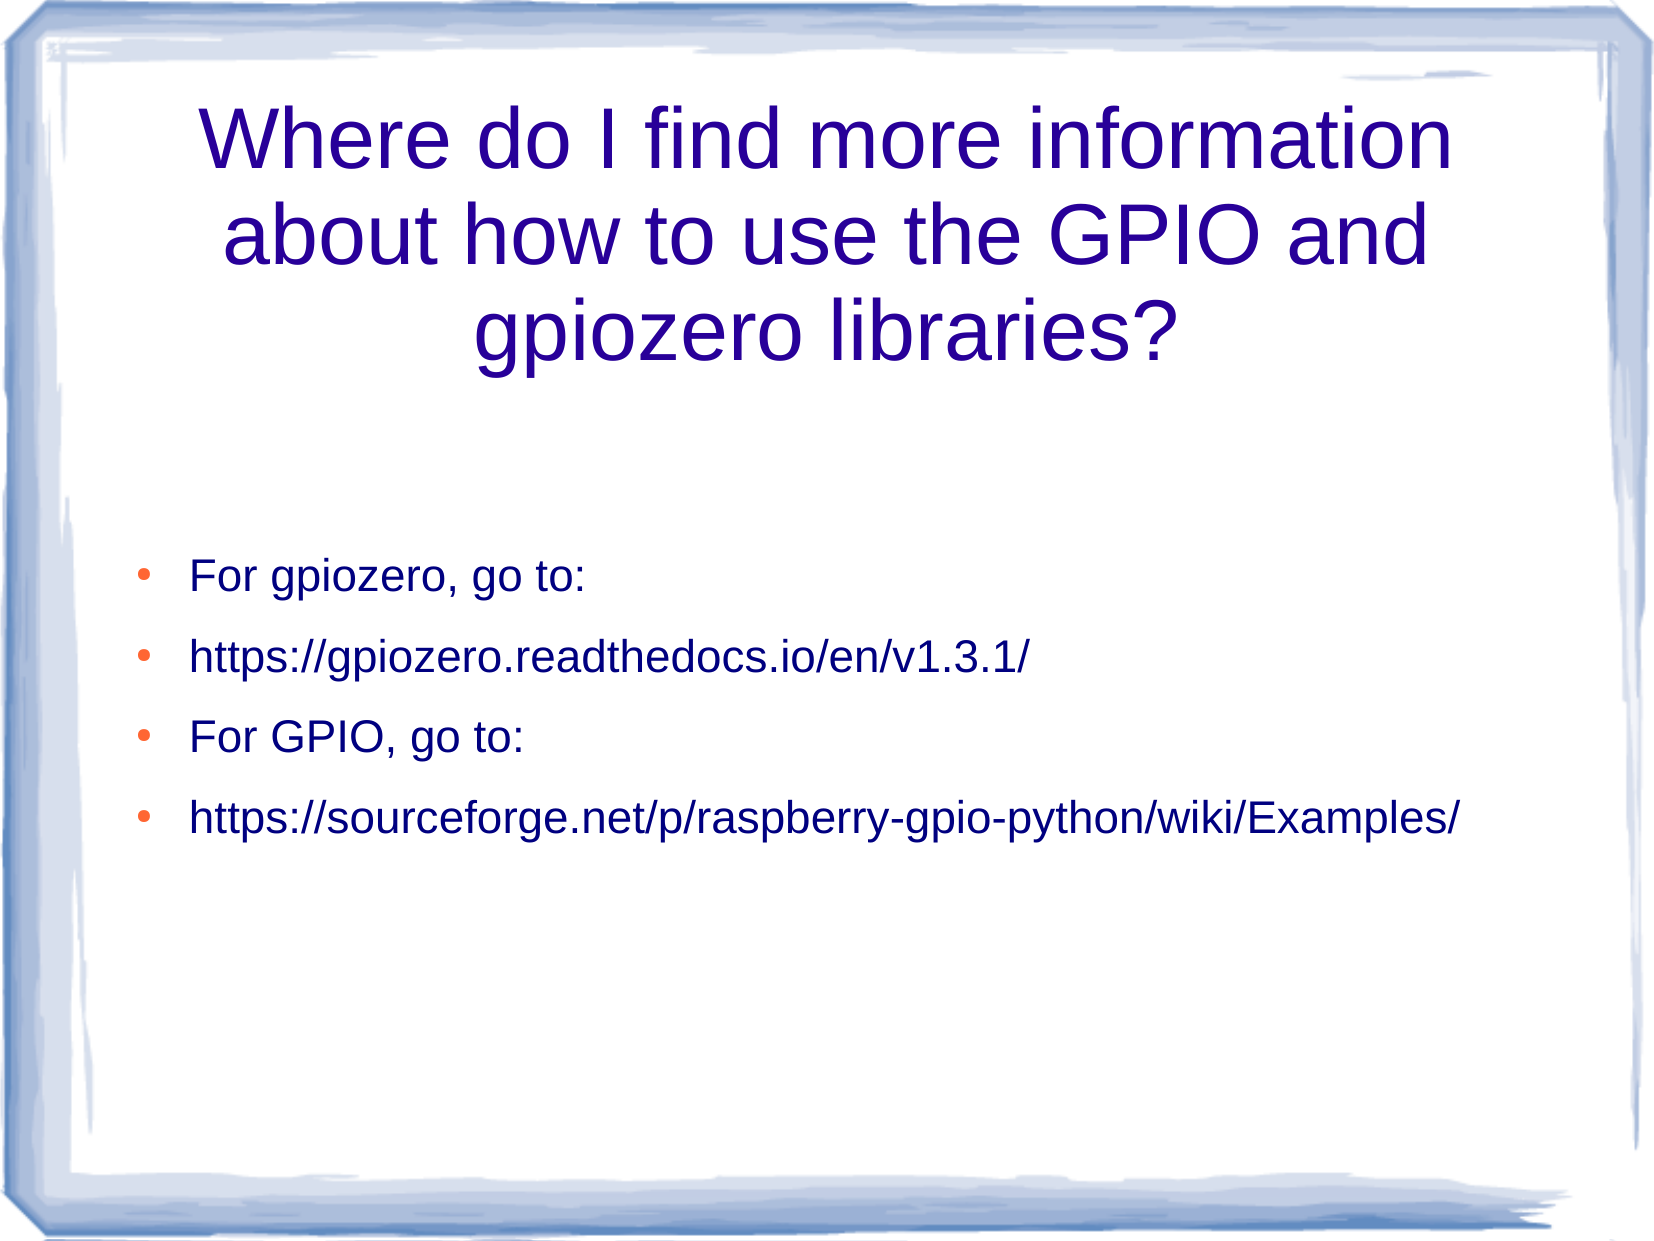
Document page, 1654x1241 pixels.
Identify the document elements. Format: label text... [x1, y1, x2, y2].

list For gpiozero, go to: https://gpiozero.readthedocs.io/en/v1.3.1/ For GPIO, go to: https://sourceforge.net/p/raspberry-gpio-python/wiki/Examples/ [118, 549, 1571, 1066]
picture [0, 0, 1654, 1241]
title Where do I find more information about how to use the GPIO and gpiozero libraries? [82, 90, 1571, 379]
